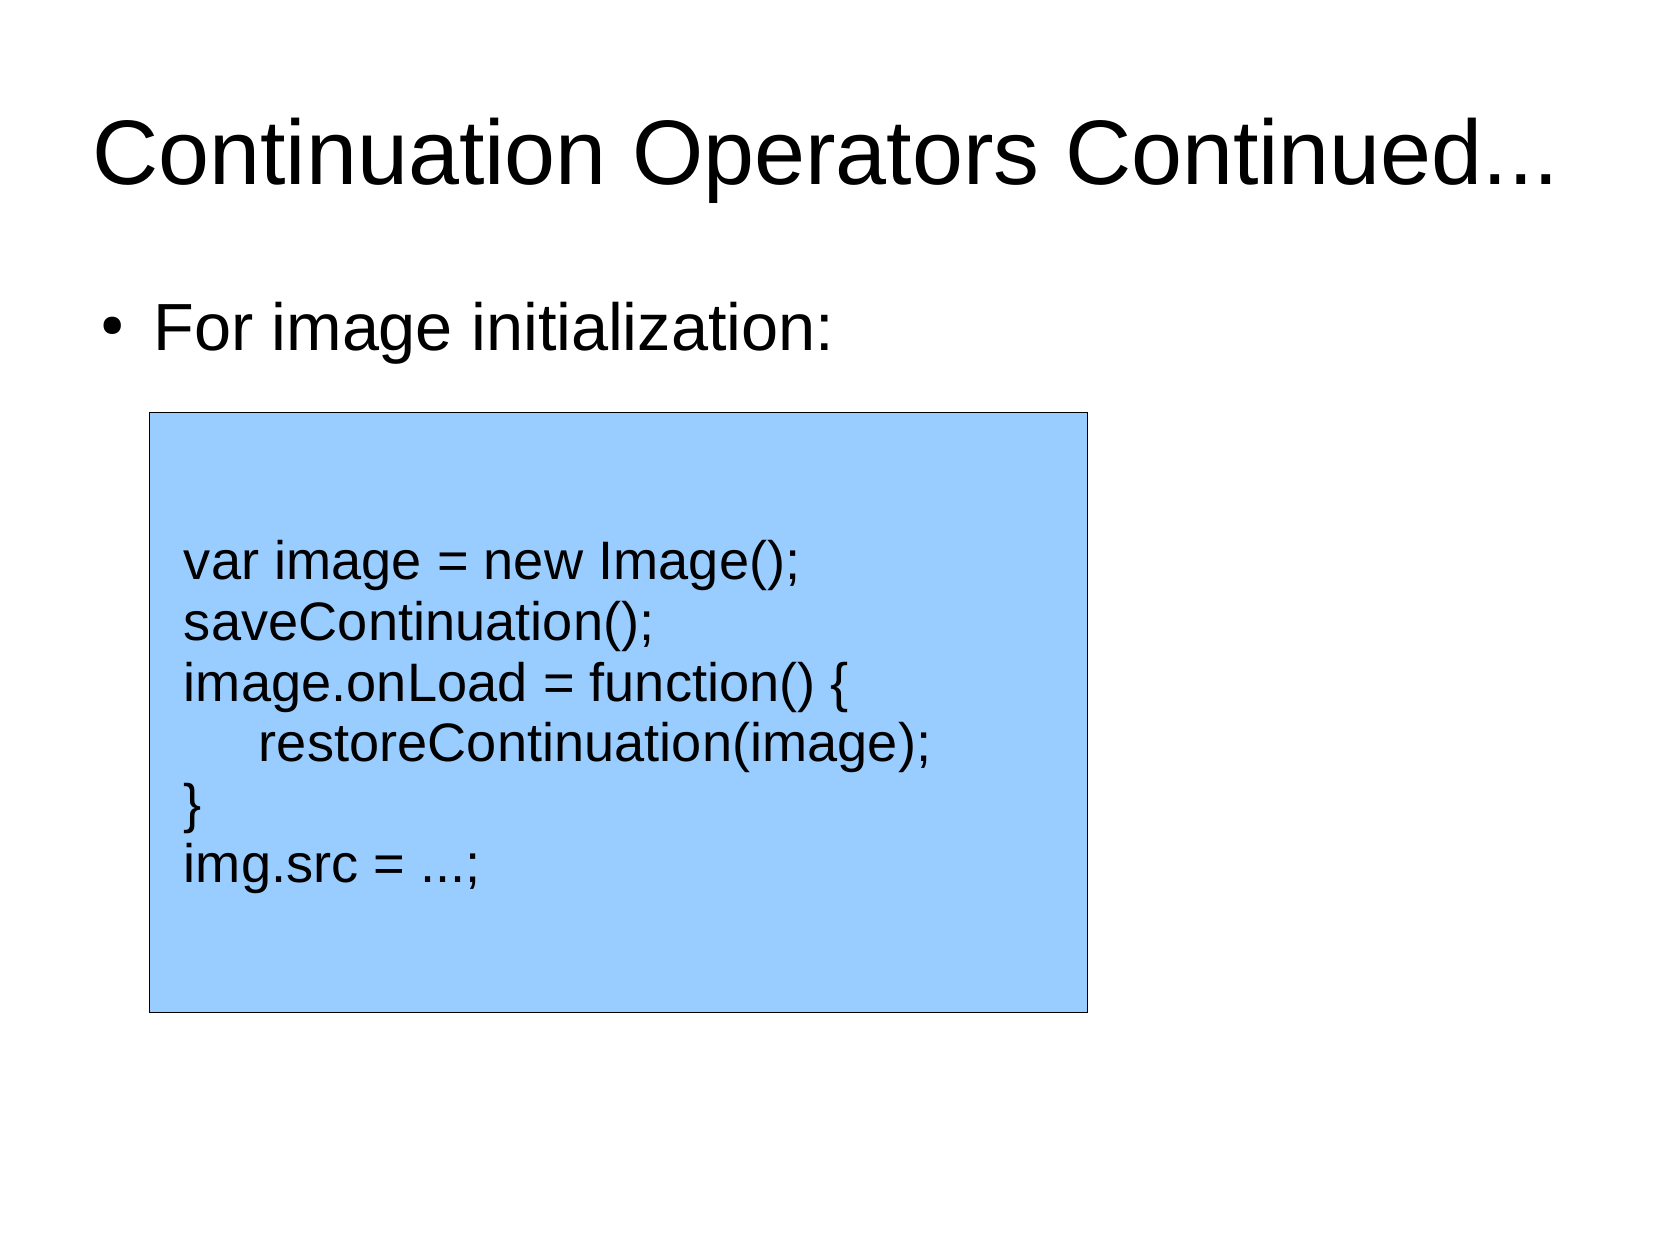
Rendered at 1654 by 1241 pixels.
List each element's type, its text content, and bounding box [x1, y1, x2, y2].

list For image initialization: [82, 290, 1571, 1109]
title Continuation Operators Continued... [82, 56, 1571, 250]
text_box var image = new Image(); saveContinuation(); image.onLoad = function() { restoreContinuation(image); } img.src = ...; [149, 412, 1088, 1013]
